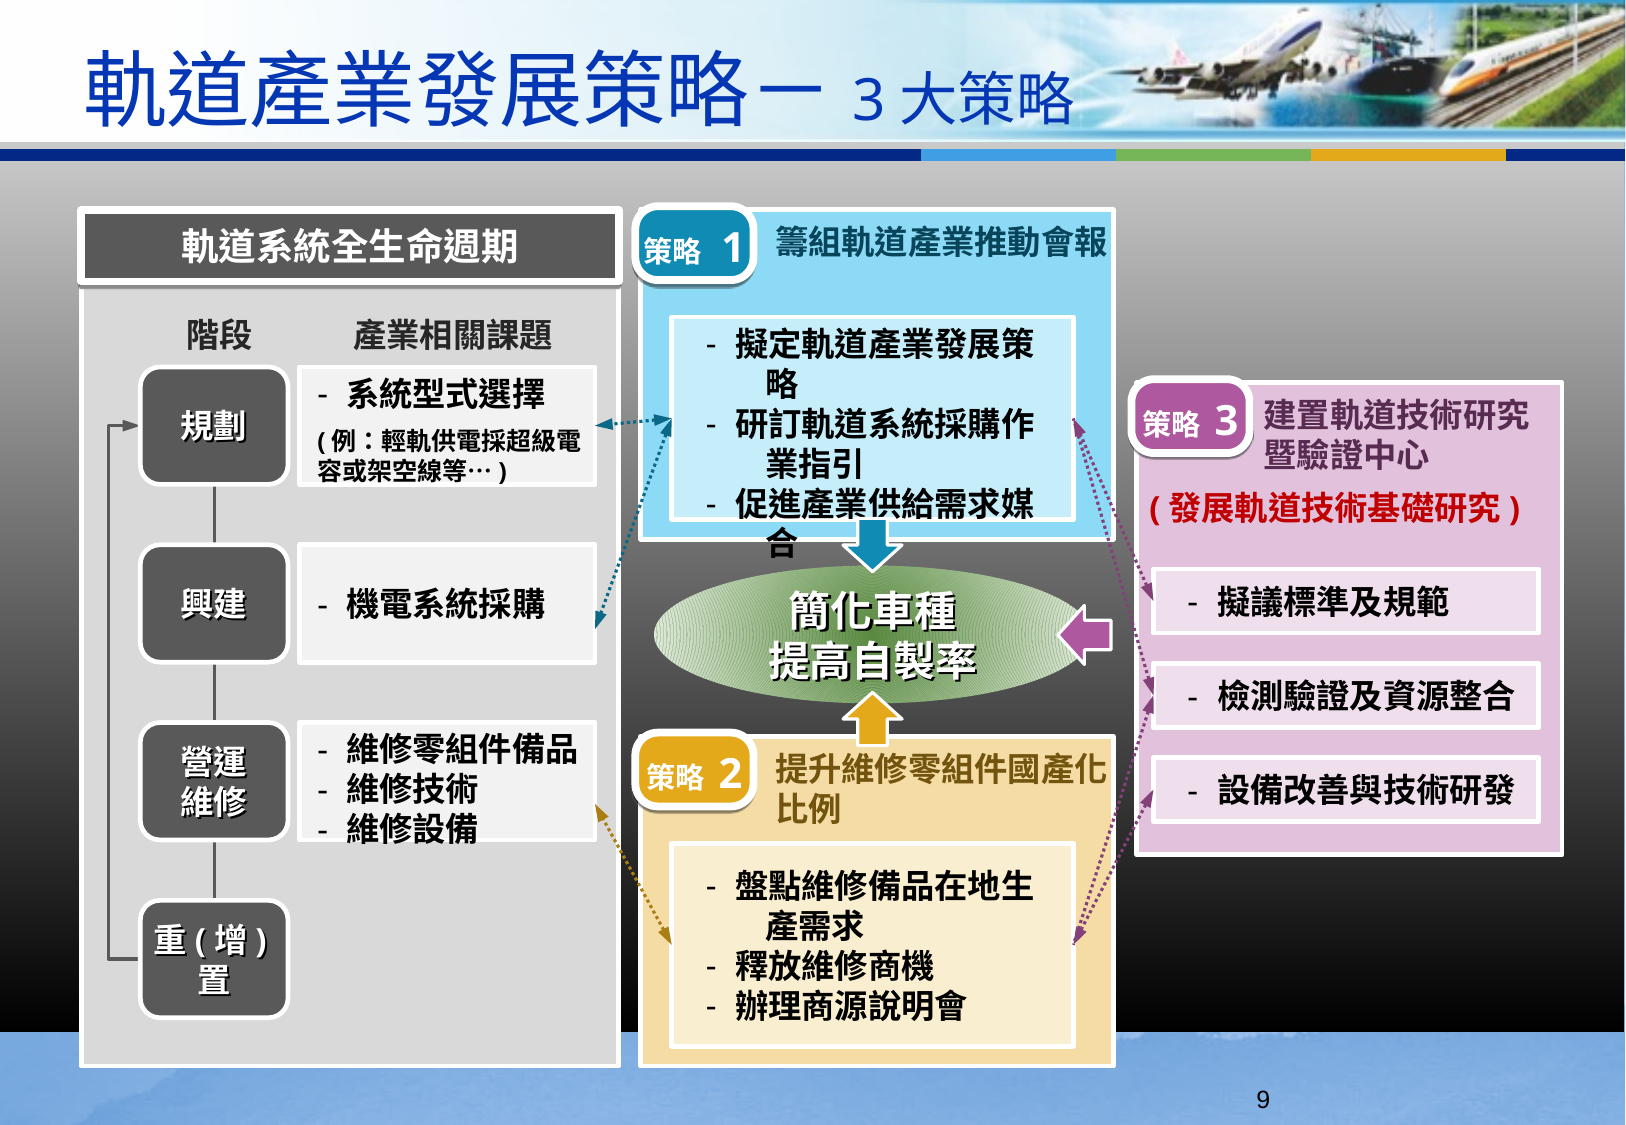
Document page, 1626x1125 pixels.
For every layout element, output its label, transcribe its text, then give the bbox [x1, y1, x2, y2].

text_box 提升維修零組件國產化比例 [641, 736, 1113, 1066]
text_box [843, 692, 903, 746]
text_box 規劃 [140, 366, 289, 485]
text_box 9 [1241, 1071, 1621, 1125]
text_box 重(增)置 [140, 900, 289, 1018]
text_box [81, 287, 619, 1066]
text_box 機電系統採購 [300, 545, 595, 662]
text_box 策略 2 [635, 732, 754, 807]
text_box 擬議標準及規範 [1153, 569, 1539, 633]
title 軌道產業發展策略－3大策略 [68, 19, 1593, 155]
text_box 維修零組件備品 維修技術 維修設備 [300, 723, 595, 840]
text_box 擬定軌道產業發展策略 研訂軌道系統採購作業指引 促進產業供給需求媒合 [672, 317, 1073, 520]
text_box 營運 維修 [140, 722, 289, 840]
text_box 產業相關課題 [459, 331, 467, 347]
text_box 產業相關課題 [300, 308, 595, 347]
text_box [1057, 605, 1112, 665]
text_box 籌組軌道產業推動會報 [641, 210, 1113, 539]
text_box 建置軌道技術研究暨驗證中心 (發展軌道技術基礎研究) [1137, 383, 1562, 855]
text_box 檢測驗證及資源整合 [1153, 663, 1539, 727]
text_box 策略 3 [1131, 379, 1250, 454]
text_box 興建 [140, 544, 289, 663]
text_box 階段 [192, 322, 205, 347]
text_box 系統型式選擇 (例：輕軌供電採超級電容或架空線等…) [300, 367, 595, 484]
text_box [842, 518, 903, 572]
text_box 設備改善與技術研發 [1153, 758, 1539, 822]
text_box 階段 [140, 308, 288, 347]
text_box 簡化車種 提高自製率 [654, 565, 1078, 704]
text_box 策略 1 [635, 206, 754, 281]
text_box 盤點維修備品在地生產需求 釋放維修商機 辦理商源說明會 [672, 843, 1073, 1046]
text_box 軌道系統全生命週期 [81, 210, 619, 281]
